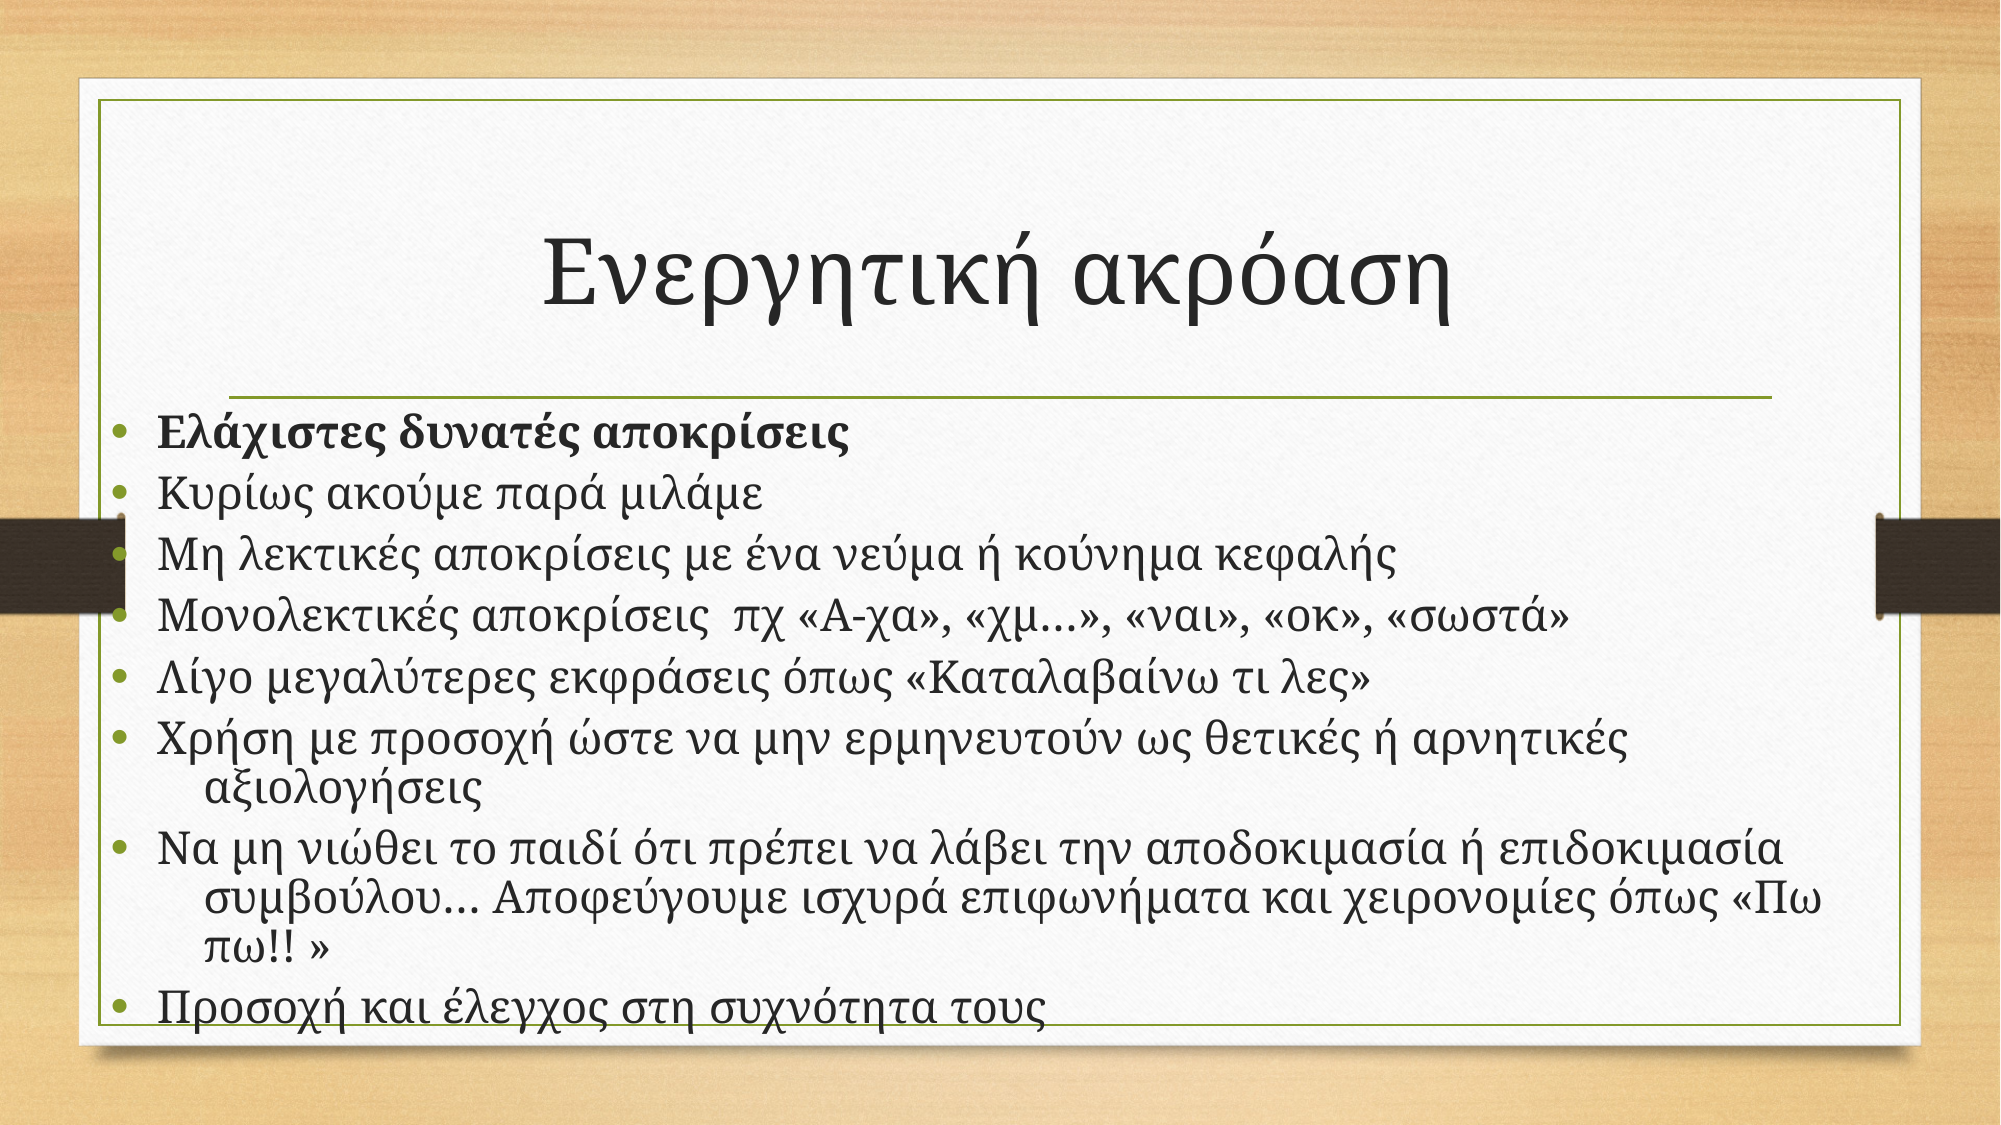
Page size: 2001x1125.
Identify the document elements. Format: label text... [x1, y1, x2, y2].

list Ελάχιστες δυνατές αποκρίσεις Κυρίως ακούμε παρά μιλάμε Μη λεκτικές αποκρίσεις με ένα νεύμα ή κούνημα κεφαλής Μονολεκτικές αποκρίσεις πχ «Α-χα», «χμ…», «ναι», «οκ», «σωστά» Λίγο μεγαλύτερες εκφράσεις όπως «Καταλαβαίνω τι λες» Χρήση με προσοχή ώστε να μην ερμηνευτούν ως θετικές ή αρνητικές αξιολογήσεις Να μη νιώθει το παιδί ότι πρέπει να λάβει την αποδοκιμασία ή επιδοκιμασία συμβούλου… Αποφεύγουμε ισχυρά επιφωνήματα και χειρονομίες όπως «Πω πω!! » Προσοχή και έλεγχος στη συχνότητα τους [95, 401, 1905, 1042]
title Ενεργητική ακρόαση [212, 161, 1788, 376]
